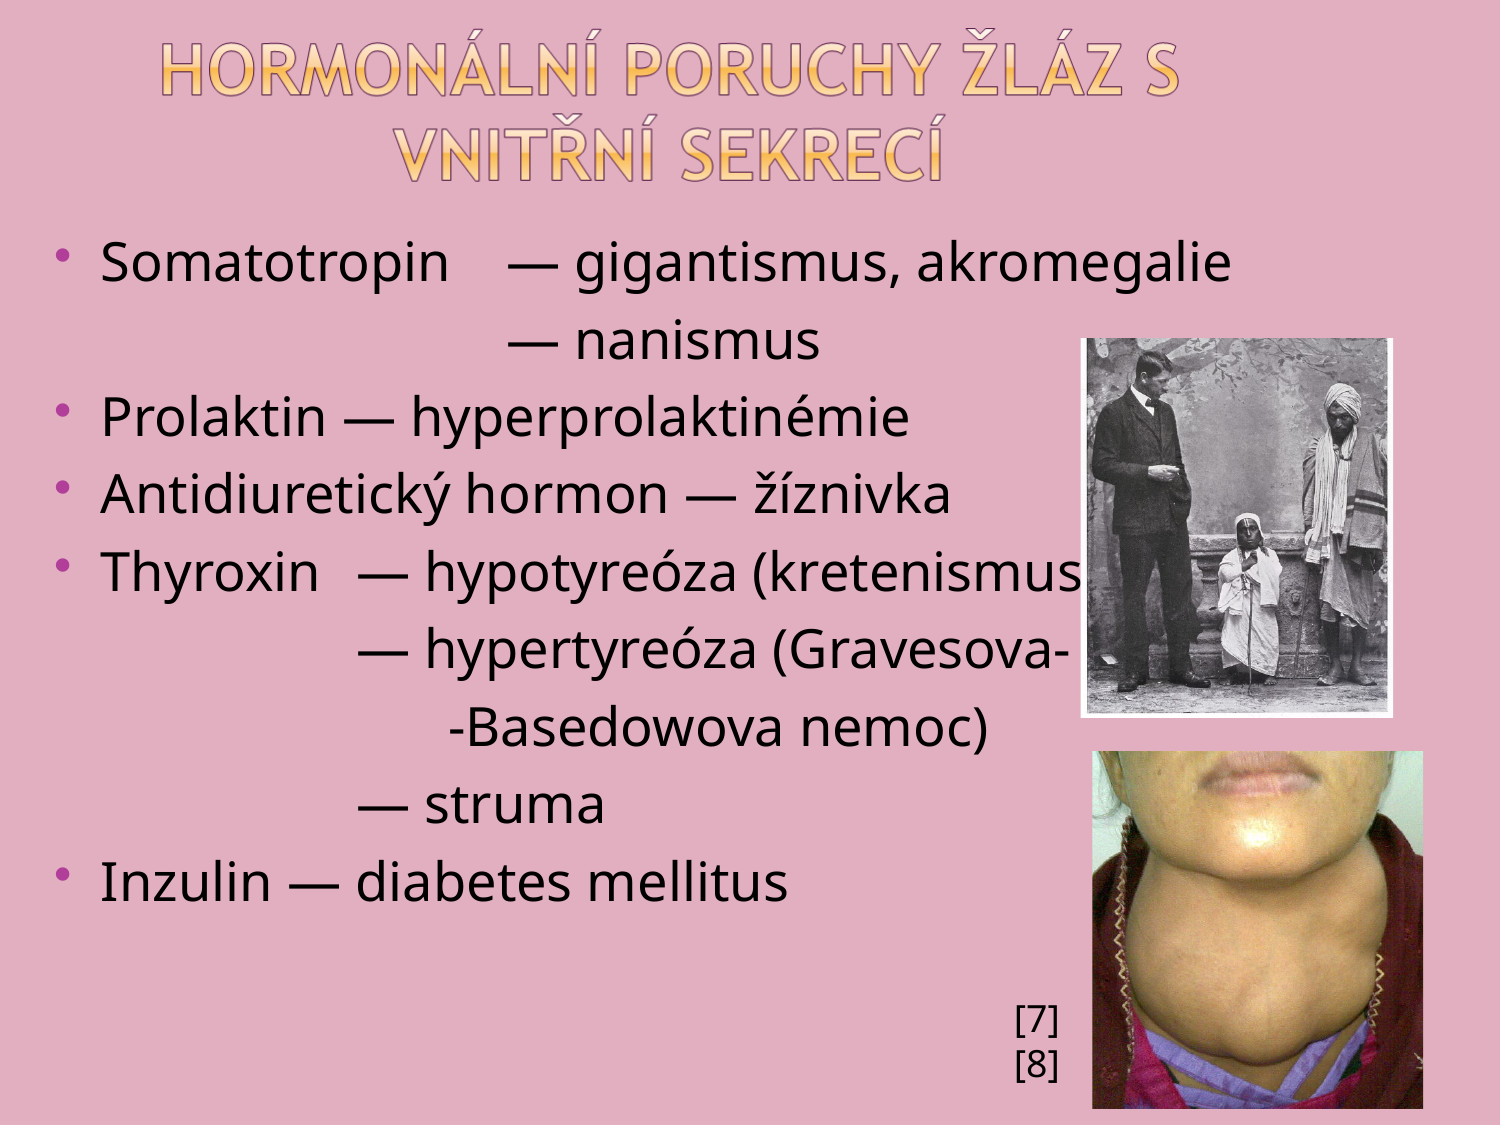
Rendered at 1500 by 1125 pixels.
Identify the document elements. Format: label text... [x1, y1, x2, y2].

list Somatotropin — gigantismus, akromegalie — nanismus Prolaktin — hyperprolaktinémie Antidiuretický hormon — žíznivka Thyroxin — hypotyreóza (kretenismus) — hypertyreóza (Gravesova- -Basedowova nemoc) — struma Inzulin — diabetes mellitus [41, 220, 1263, 1075]
text_box [75, 4, 1264, 240]
picture [1080, 338, 1394, 718]
picture [1092, 751, 1424, 1109]
text_box [7] [8] [999, 987, 1075, 1125]
